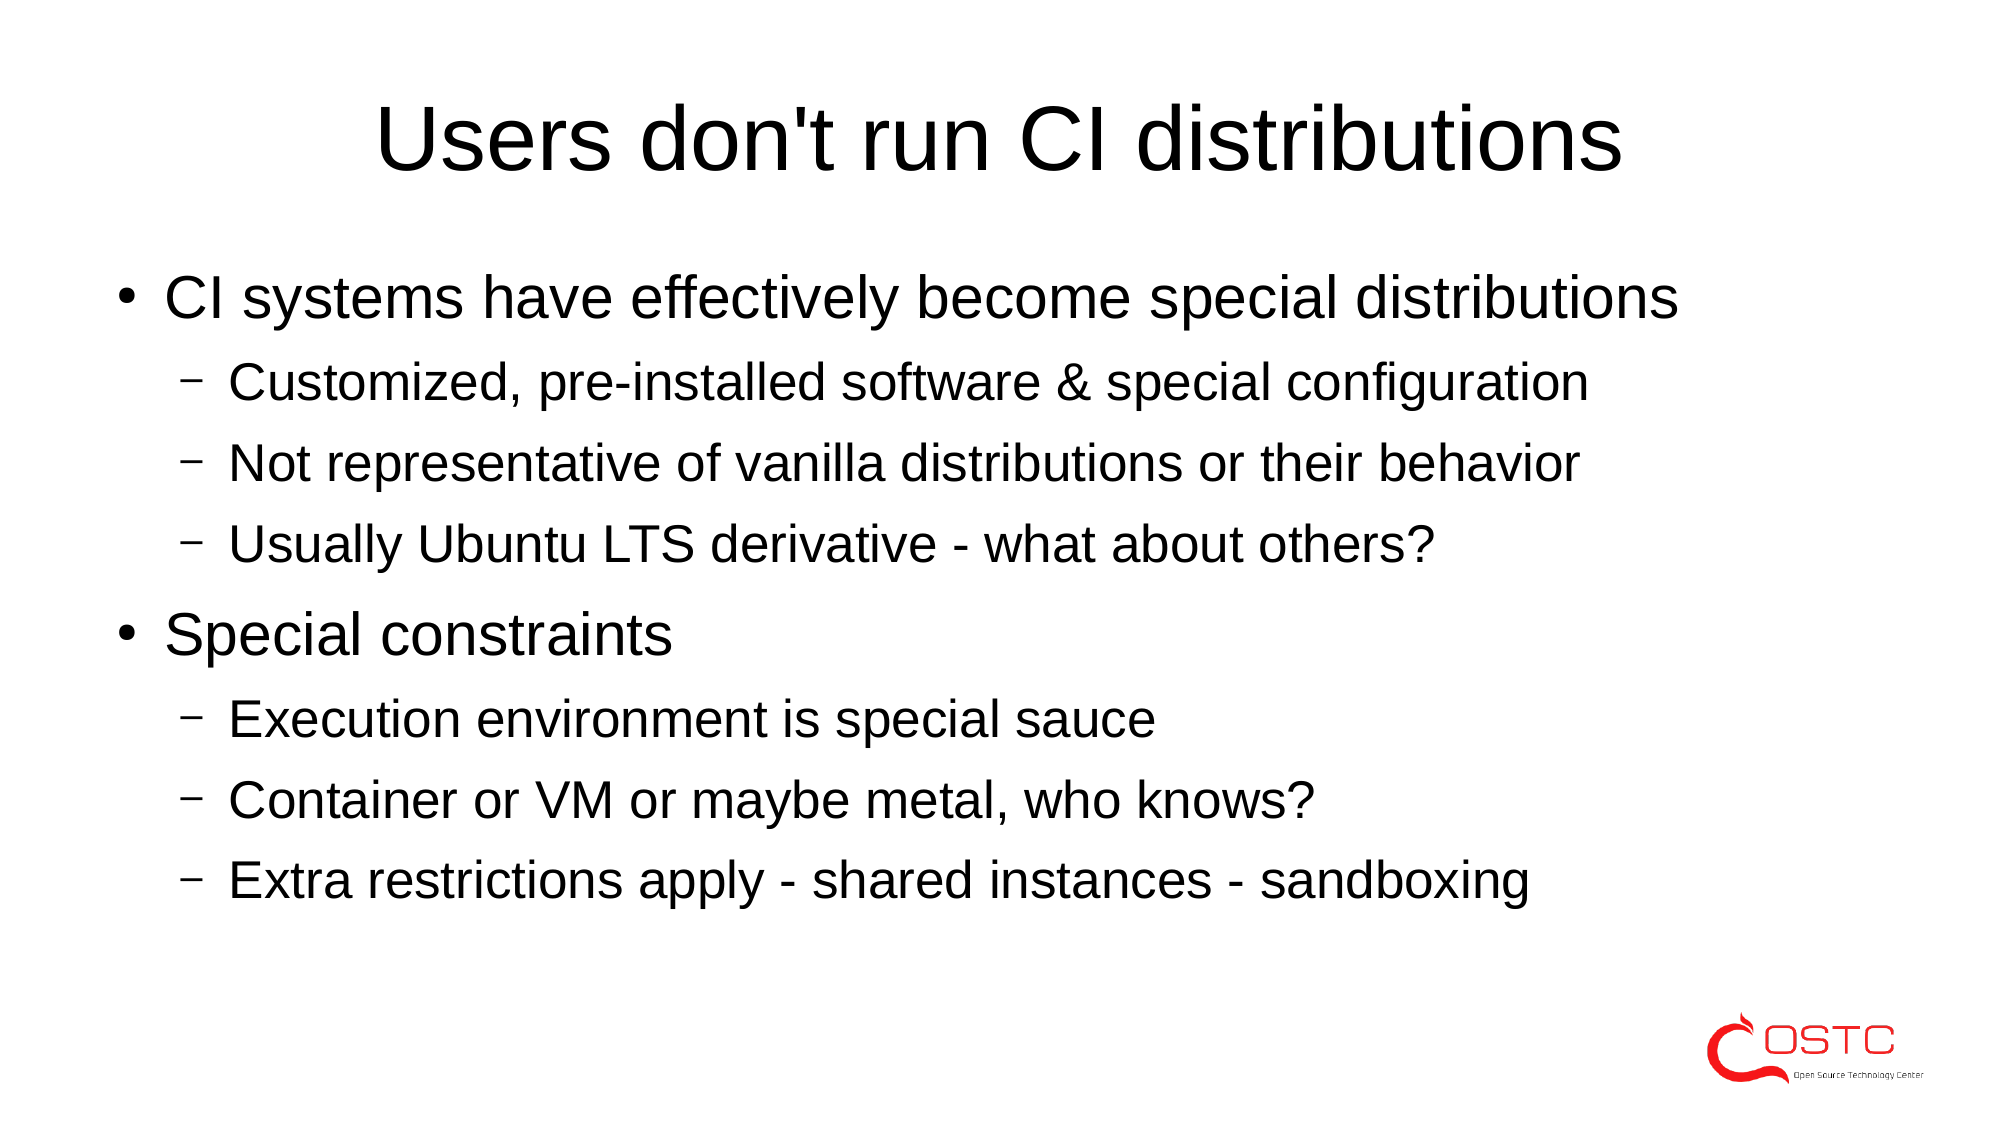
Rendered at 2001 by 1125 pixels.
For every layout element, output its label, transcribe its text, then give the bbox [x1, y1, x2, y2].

picture [1643, 933, 2001, 1125]
title Users don't run CI distributions [100, 44, 1901, 233]
list CI systems have effectively become special distributions Customized, pre-installed software & special configuration Not representative of vanilla distributions or their behavior Usually Ubuntu LTS derivative - what about others? Special constraints Execution environment is special sauce Container or VM or maybe metal, who knows? Extra restrictions apply - shared instances - sandboxing [100, 263, 1901, 916]
